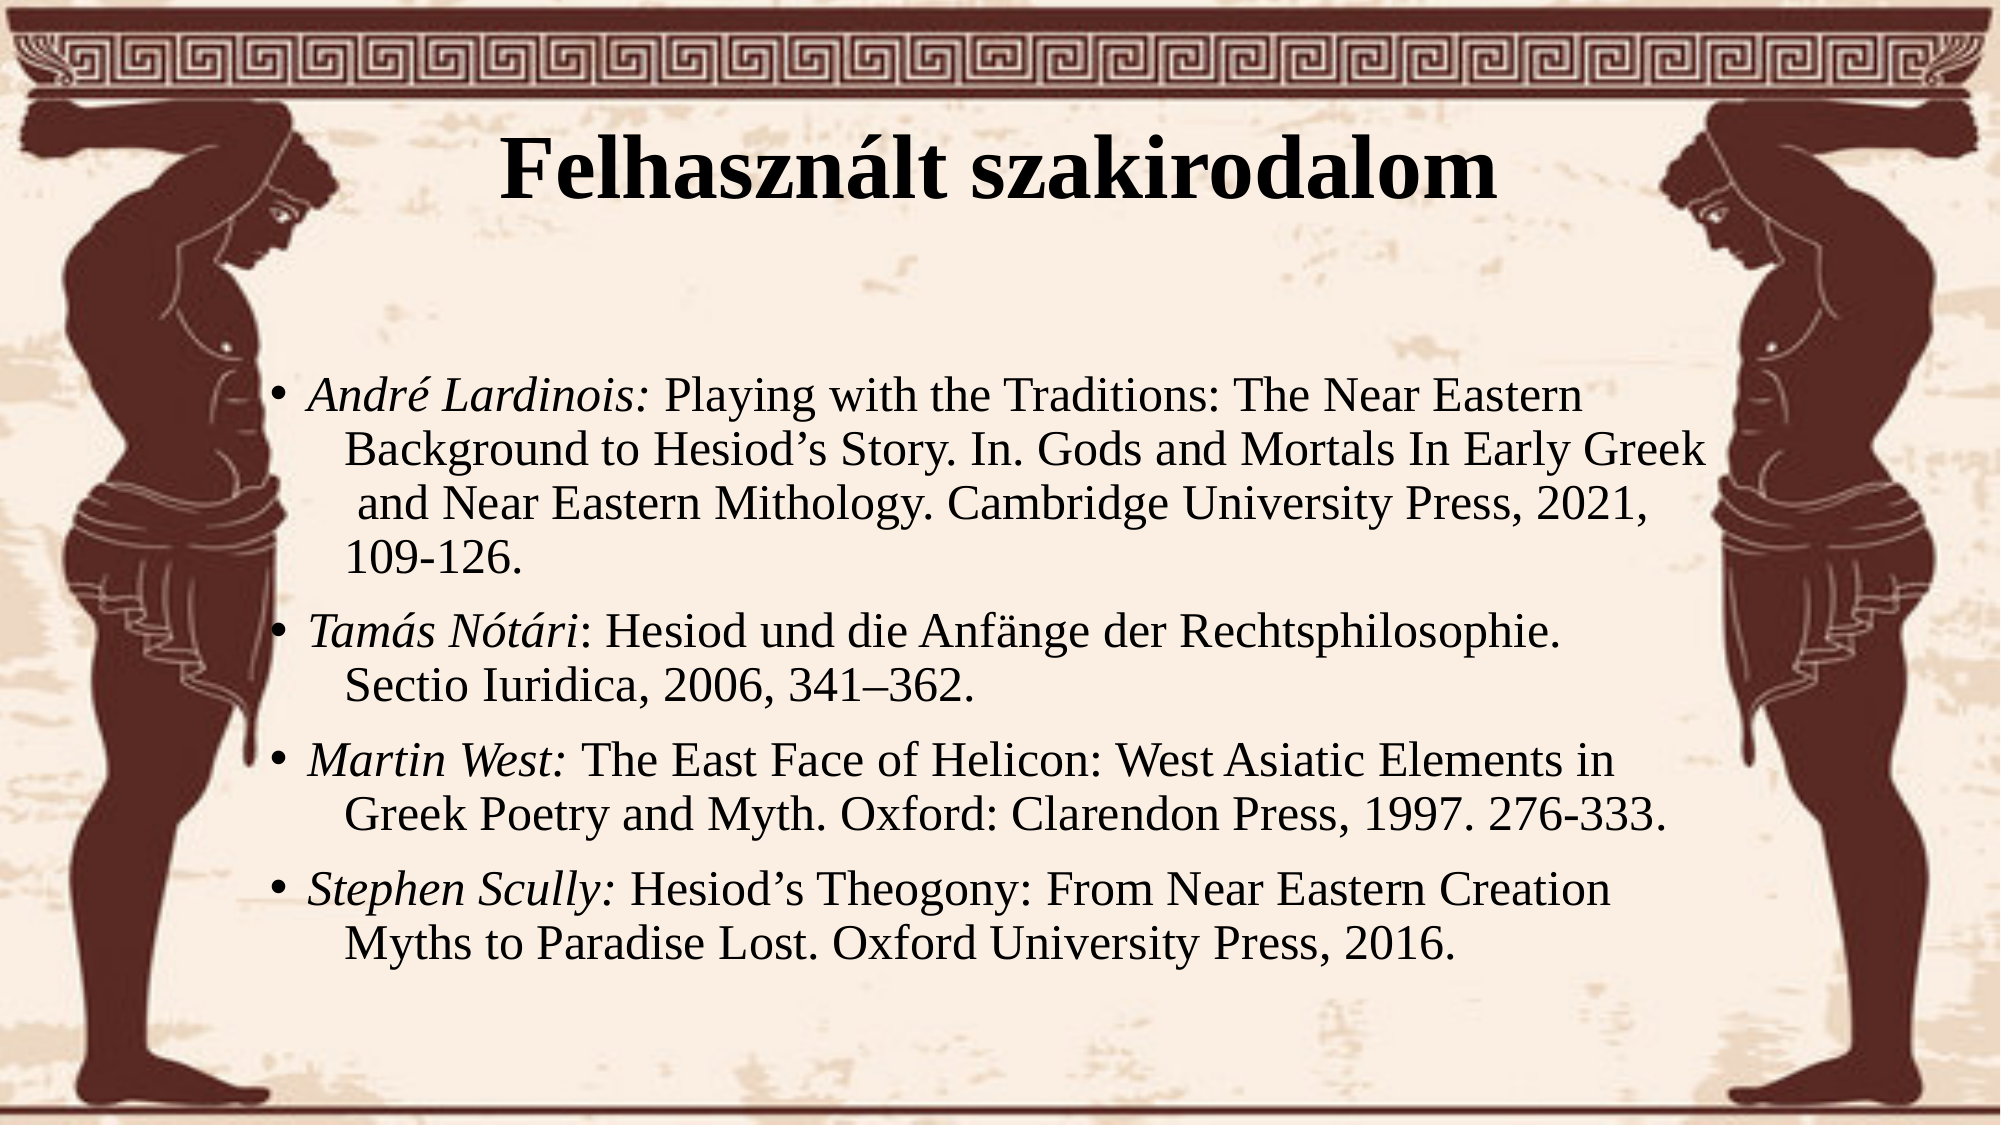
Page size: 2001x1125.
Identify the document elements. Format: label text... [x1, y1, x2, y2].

title Felhasznált szakirodalom [137, 59, 1863, 278]
list André Lardinois: Playing with the Traditions: The Near Eastern Background to Hesiod’s Story. In. Gods and Mortals In Early Greek and Near Eastern Mithology. Cambridge University Press, 2021, 109-126. Tamás Nótári: Hesiod und die Anfänge der Rechtsphilosophie. Sectio Iuridica, 2006, 341–362. Martin West: The East Face of Helicon: West Asiatic Elements in Greek Poetry and Myth. Oxford: Clarendon Press, 1997. 276-333. Stephen Scully: Hesiod’s Theogony: From Near Eastern Creation Myths to Paradise Lost. Oxford University Press, 2016. [254, 360, 1746, 1015]
